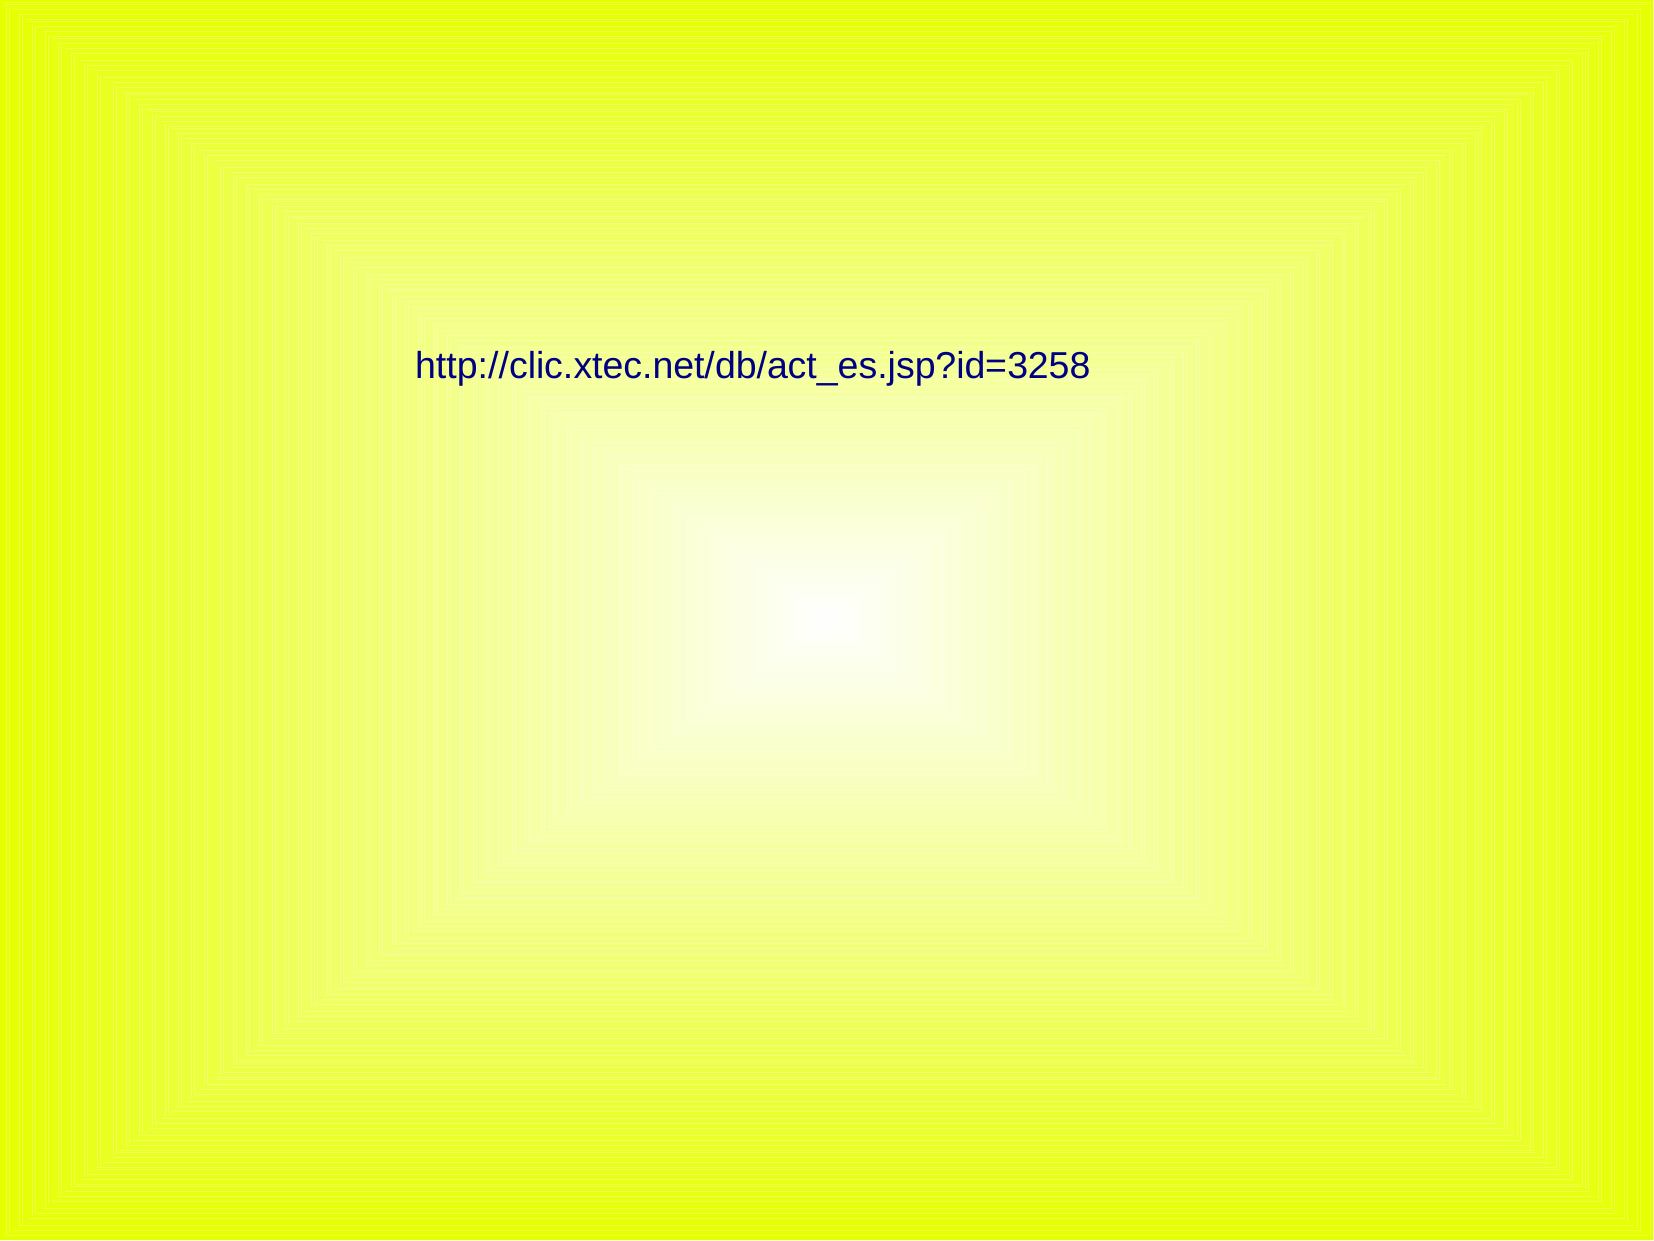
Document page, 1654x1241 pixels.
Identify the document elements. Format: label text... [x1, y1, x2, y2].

text_box http://clic.xtec.net/db/act_es.jsp?id=3258 [265, 295, 1241, 473]
